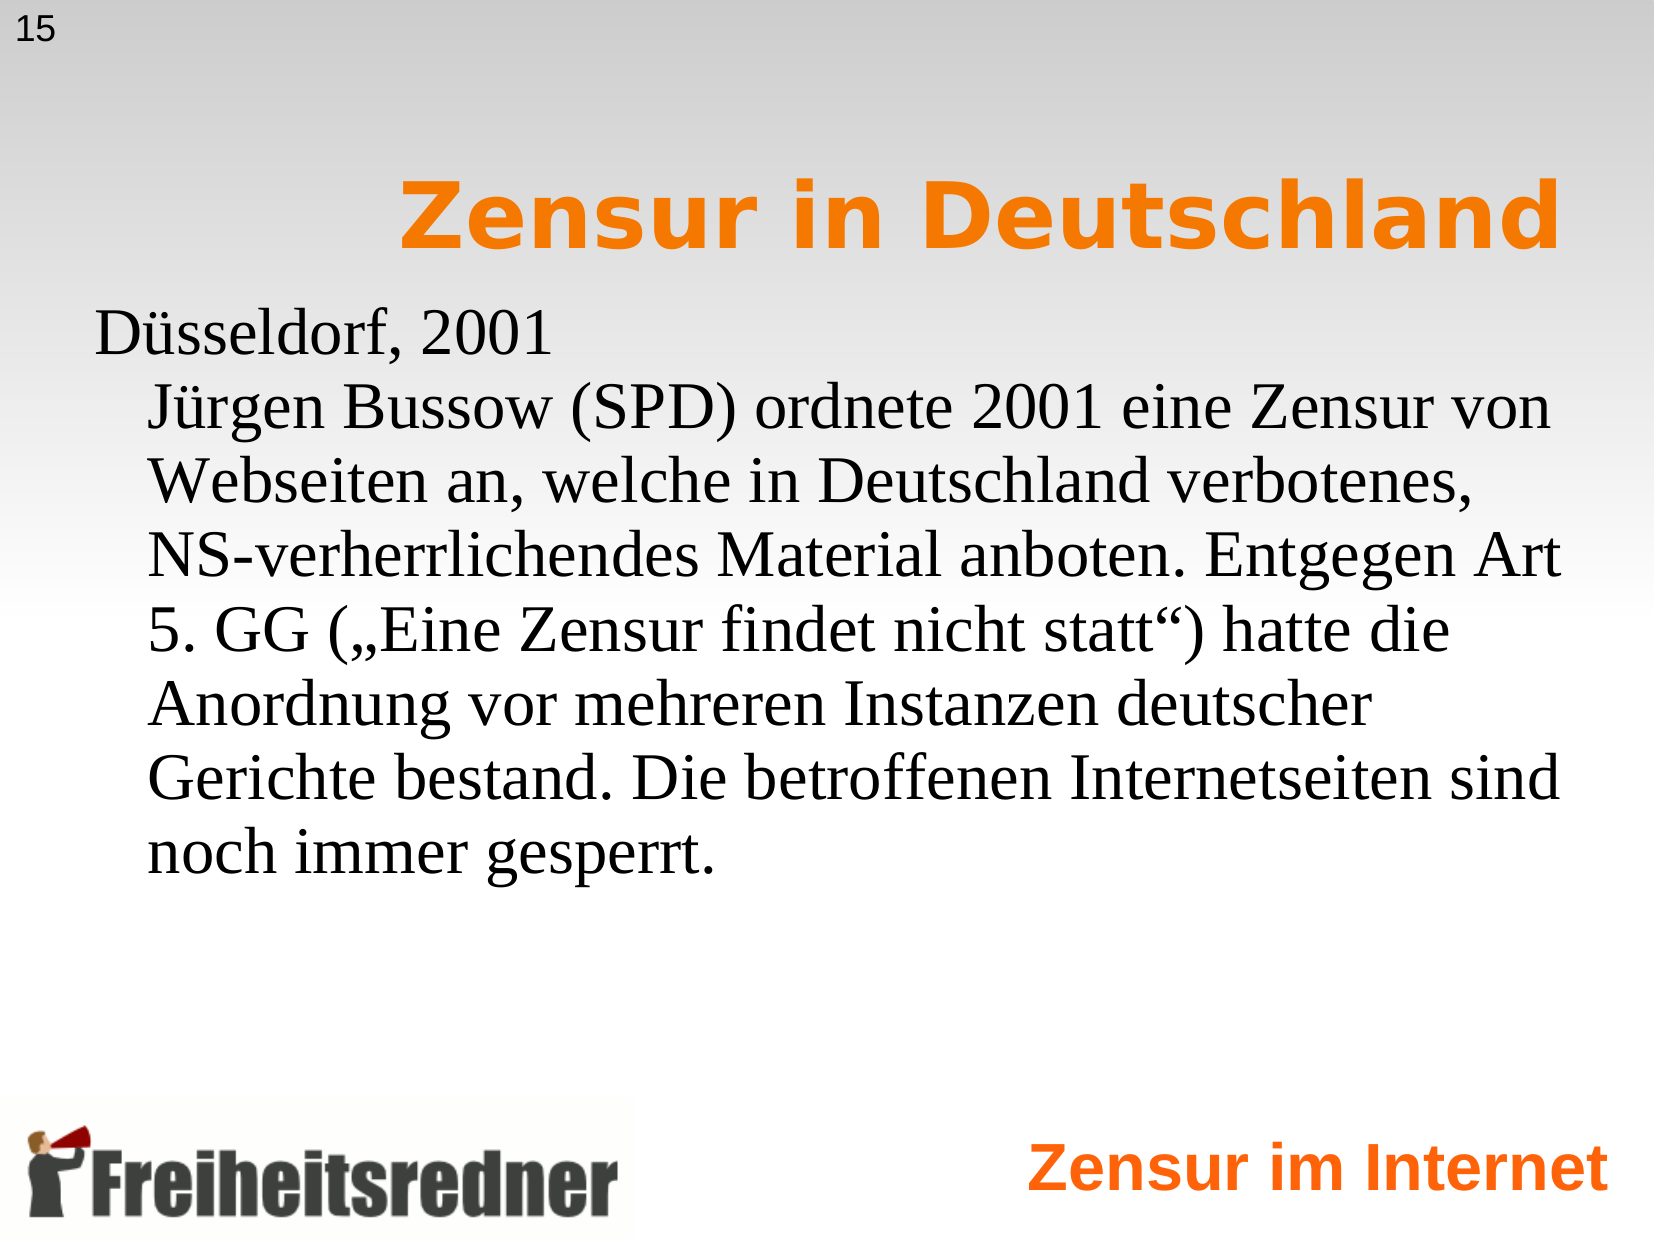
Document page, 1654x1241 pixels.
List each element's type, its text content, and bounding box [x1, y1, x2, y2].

list Düsseldorf, 2001 Jürgen Bussow (SPD) ordnete 2001 eine Zensur von Webseiten an, welche in Deutschland verbotenes, NS-verherrlichendes Material anboten. Entgegen Art 5. GG („Eine Zensur findet nicht statt“) hatte die Anordnung vor mehreren Instanzen deutscher Gerichte bestand. Die betroffenen Internetseiten sind noch immer gesperrt. [76, 295, 1565, 1099]
picture [0, 1096, 635, 1241]
title Zensur in Deutschland [76, 163, 1565, 271]
